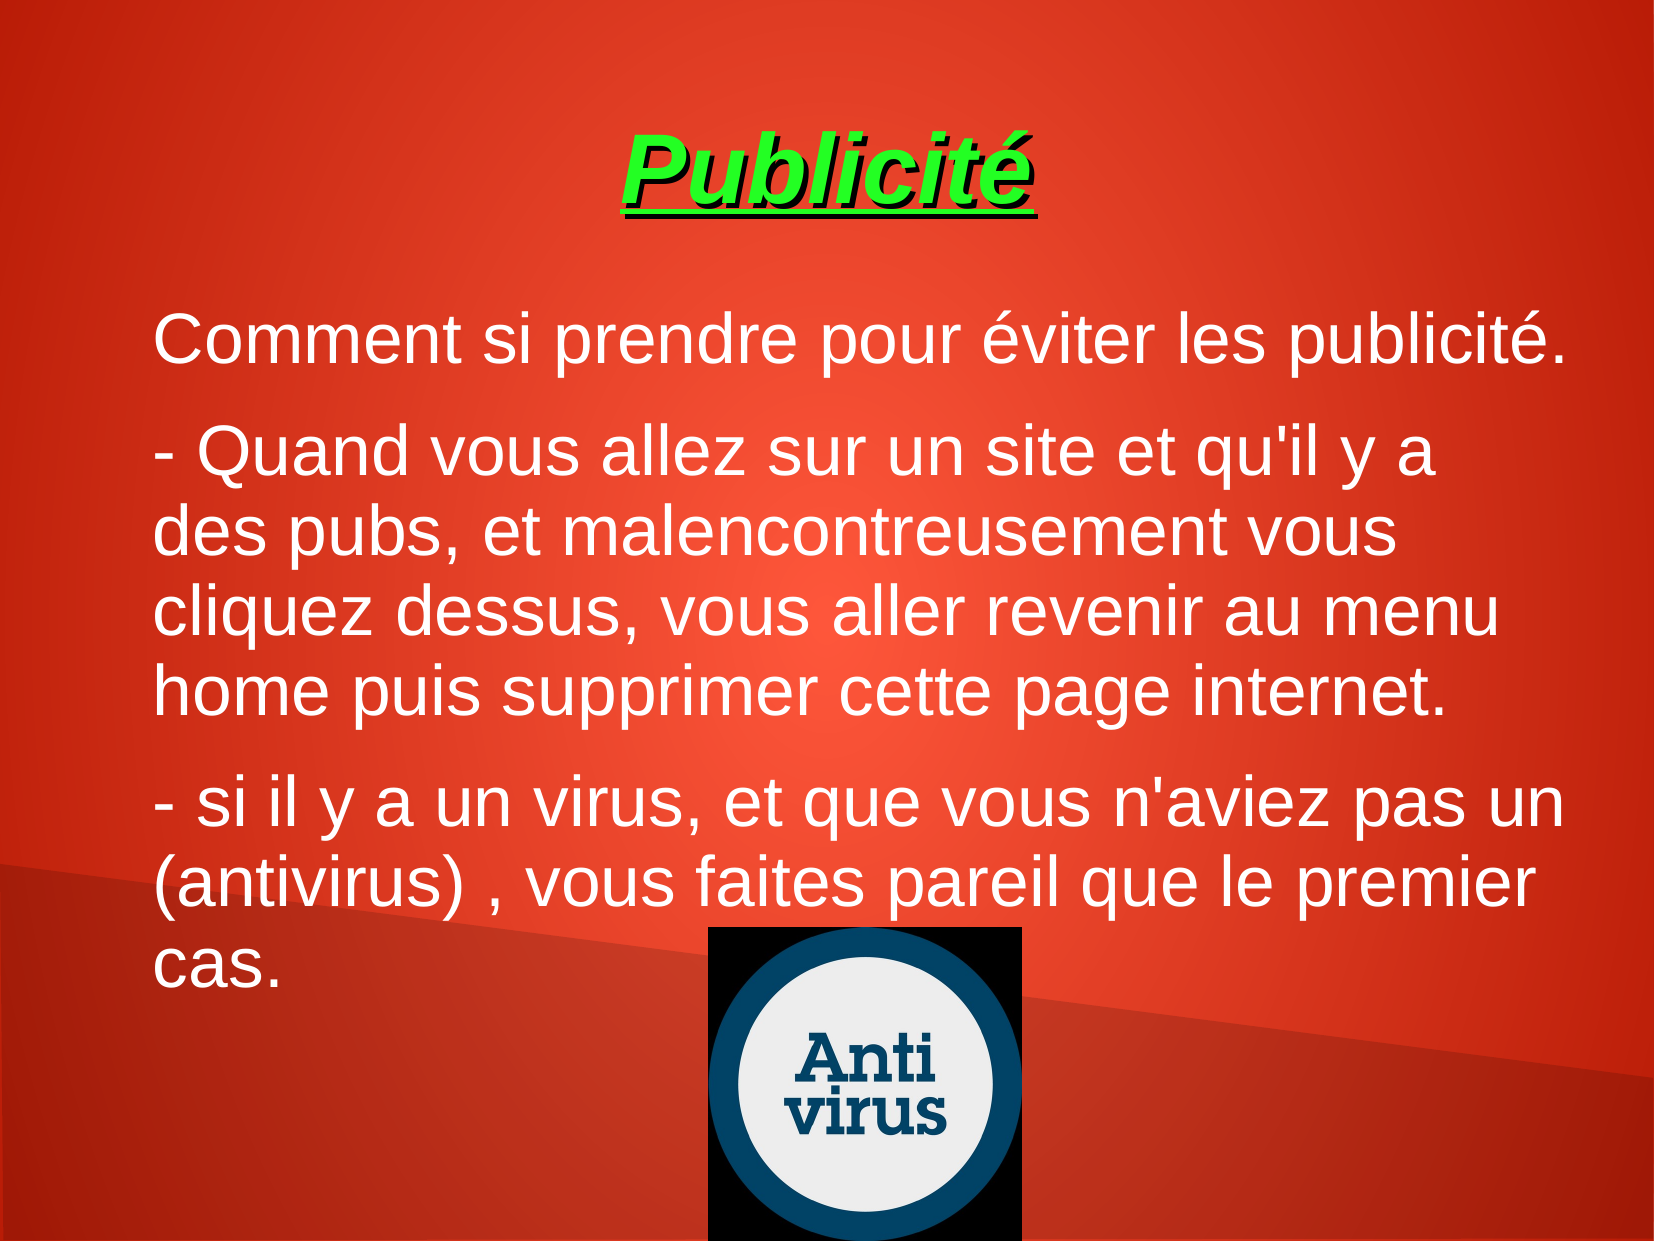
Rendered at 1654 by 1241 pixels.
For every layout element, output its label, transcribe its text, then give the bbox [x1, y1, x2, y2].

picture [708, 927, 857, 1241]
title Publicité [82, 66, 1571, 272]
picture [737, 952, 997, 1213]
list Comment si prendre pour éviter les publicité. - Quand vous allez sur un site et qu'il y a des pubs, et malencontreusement vous cliquez dessus, vous aller revenir au menu home puis supprimer cette page internet. - si il y a un virus, et que vous n'aviez pas un (antivirus) , vous faites pareil que le premier cas. [82, 299, 1571, 1019]
picture [874, 927, 1022, 1068]
picture [884, 1102, 1022, 1241]
